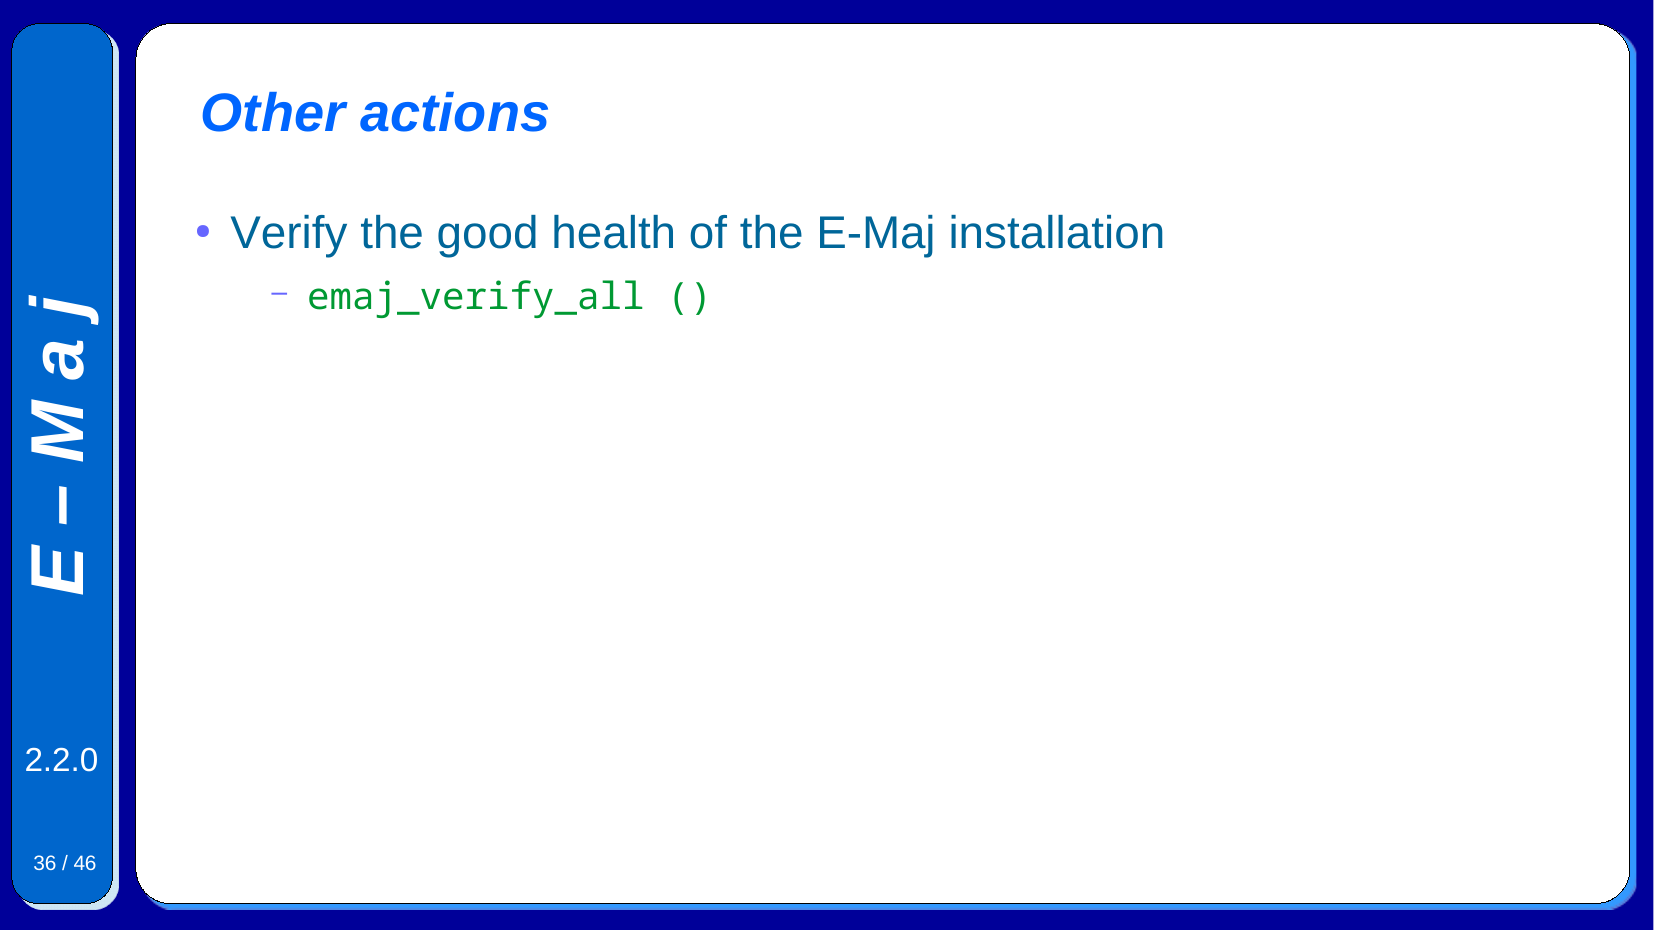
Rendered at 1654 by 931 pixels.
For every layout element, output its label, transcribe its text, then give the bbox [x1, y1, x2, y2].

title Other actions [200, 34, 1575, 191]
list Verify the good health of the E-Maj installation emaj_verify_all () [177, 206, 1587, 827]
